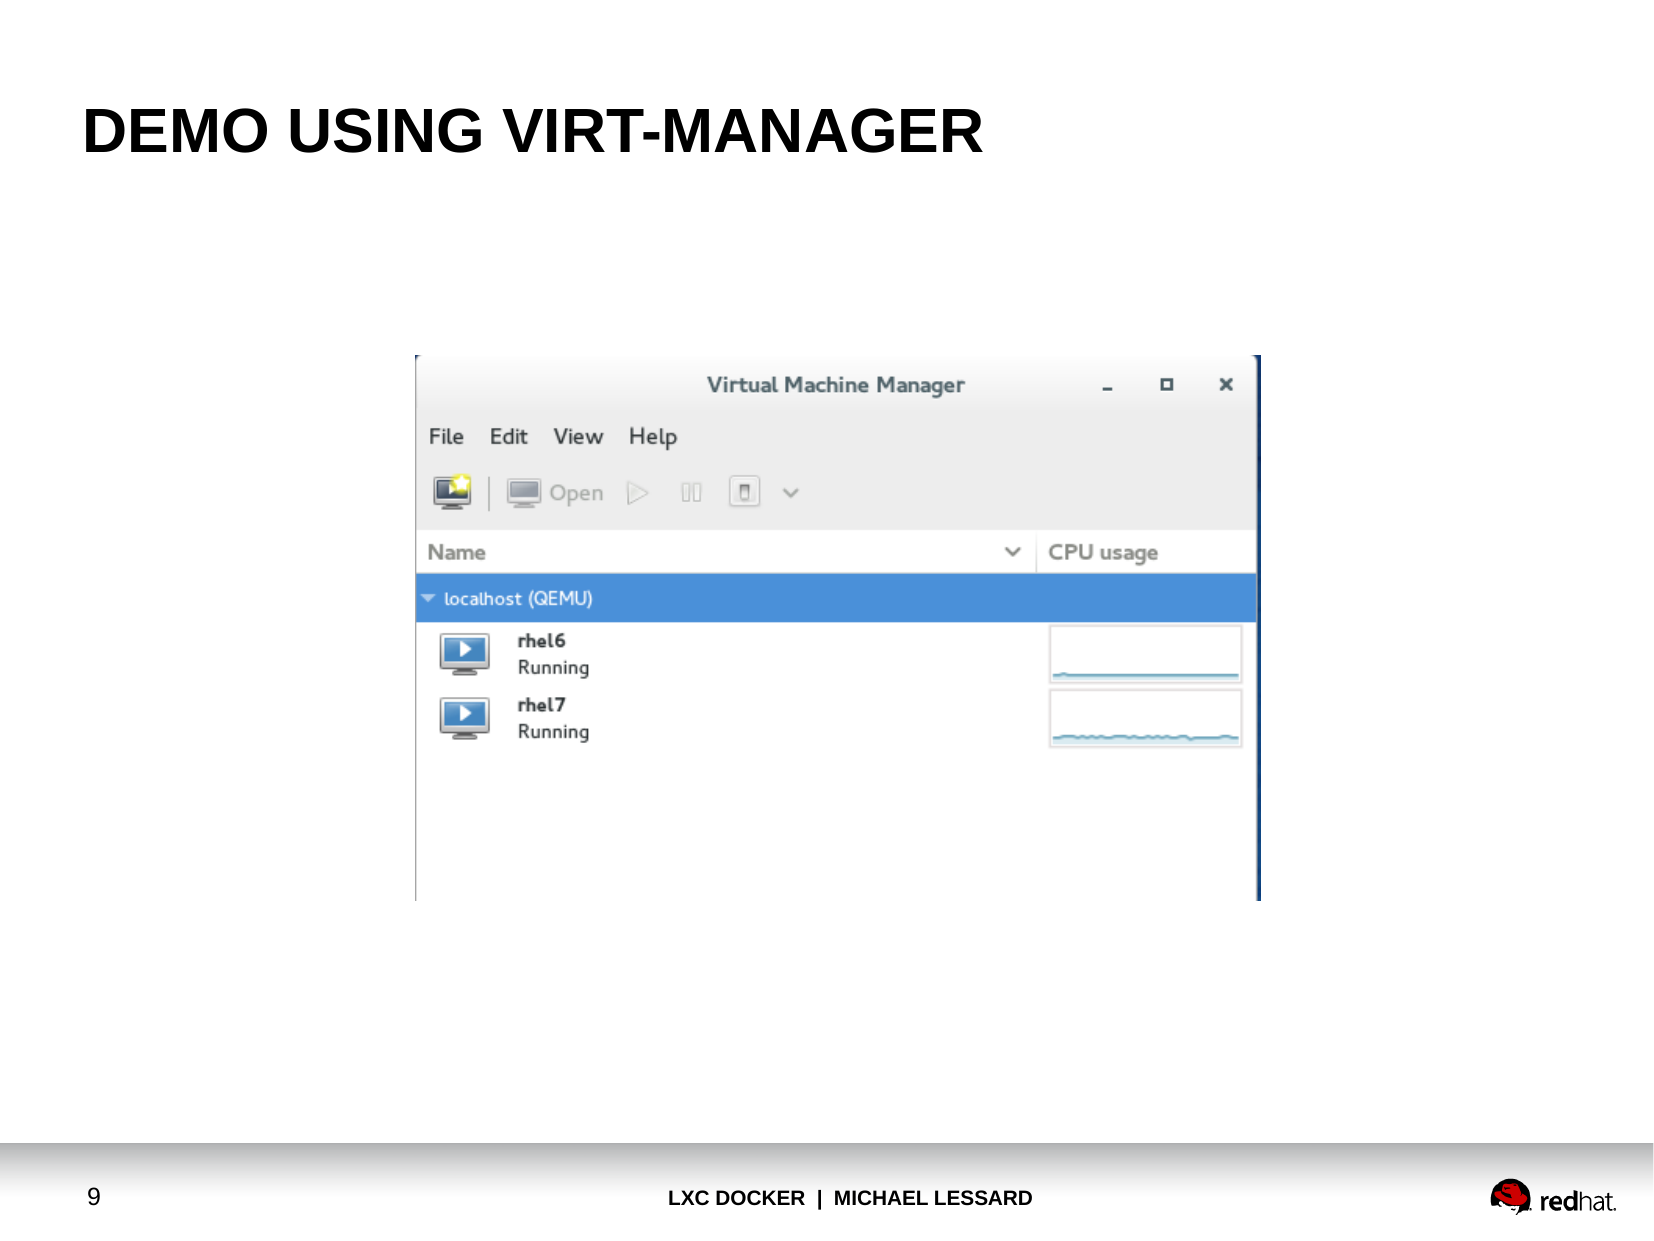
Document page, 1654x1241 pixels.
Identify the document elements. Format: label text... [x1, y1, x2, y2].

title DEMO USING VIRT-MANAGER [82, 37, 1571, 226]
picture [415, 355, 1261, 901]
picture [0, 1143, 1654, 1241]
